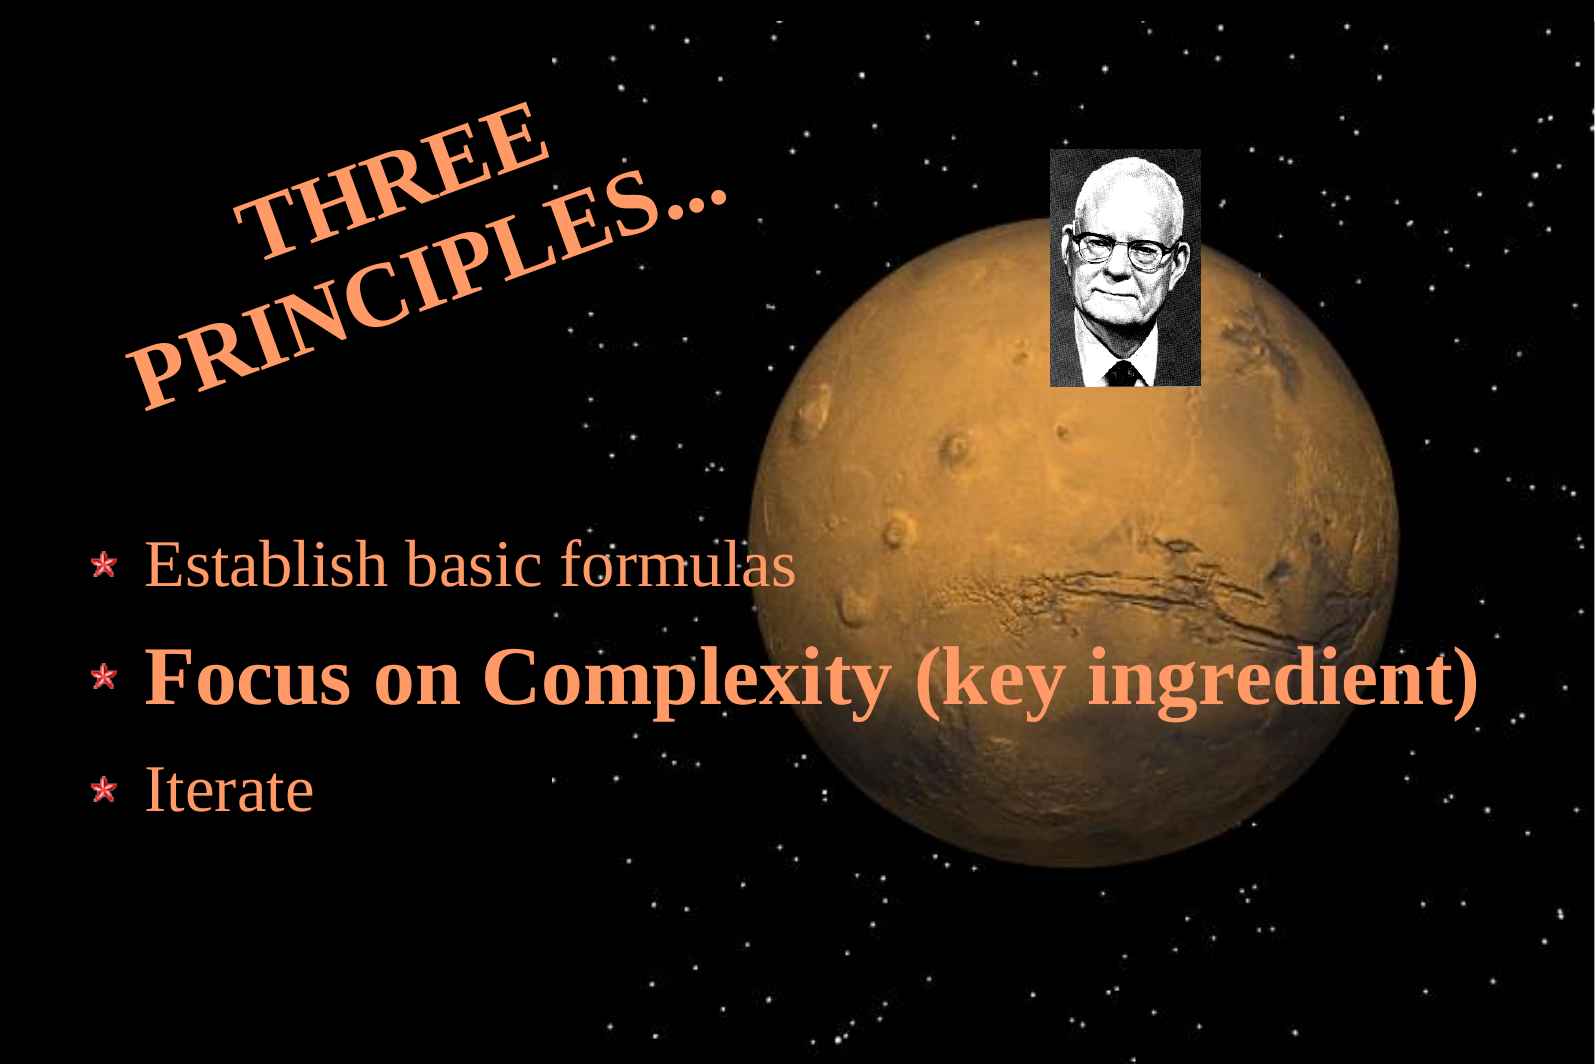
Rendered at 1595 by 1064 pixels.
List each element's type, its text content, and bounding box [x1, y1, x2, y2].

picture [552, 21, 674, 66]
title THREE PRINCIPLES... [15, 0, 806, 459]
picture [552, 21, 1595, 1064]
list Establish basic formulas Focus on Complexity (key ingredient) Iterate [73, 526, 1485, 845]
